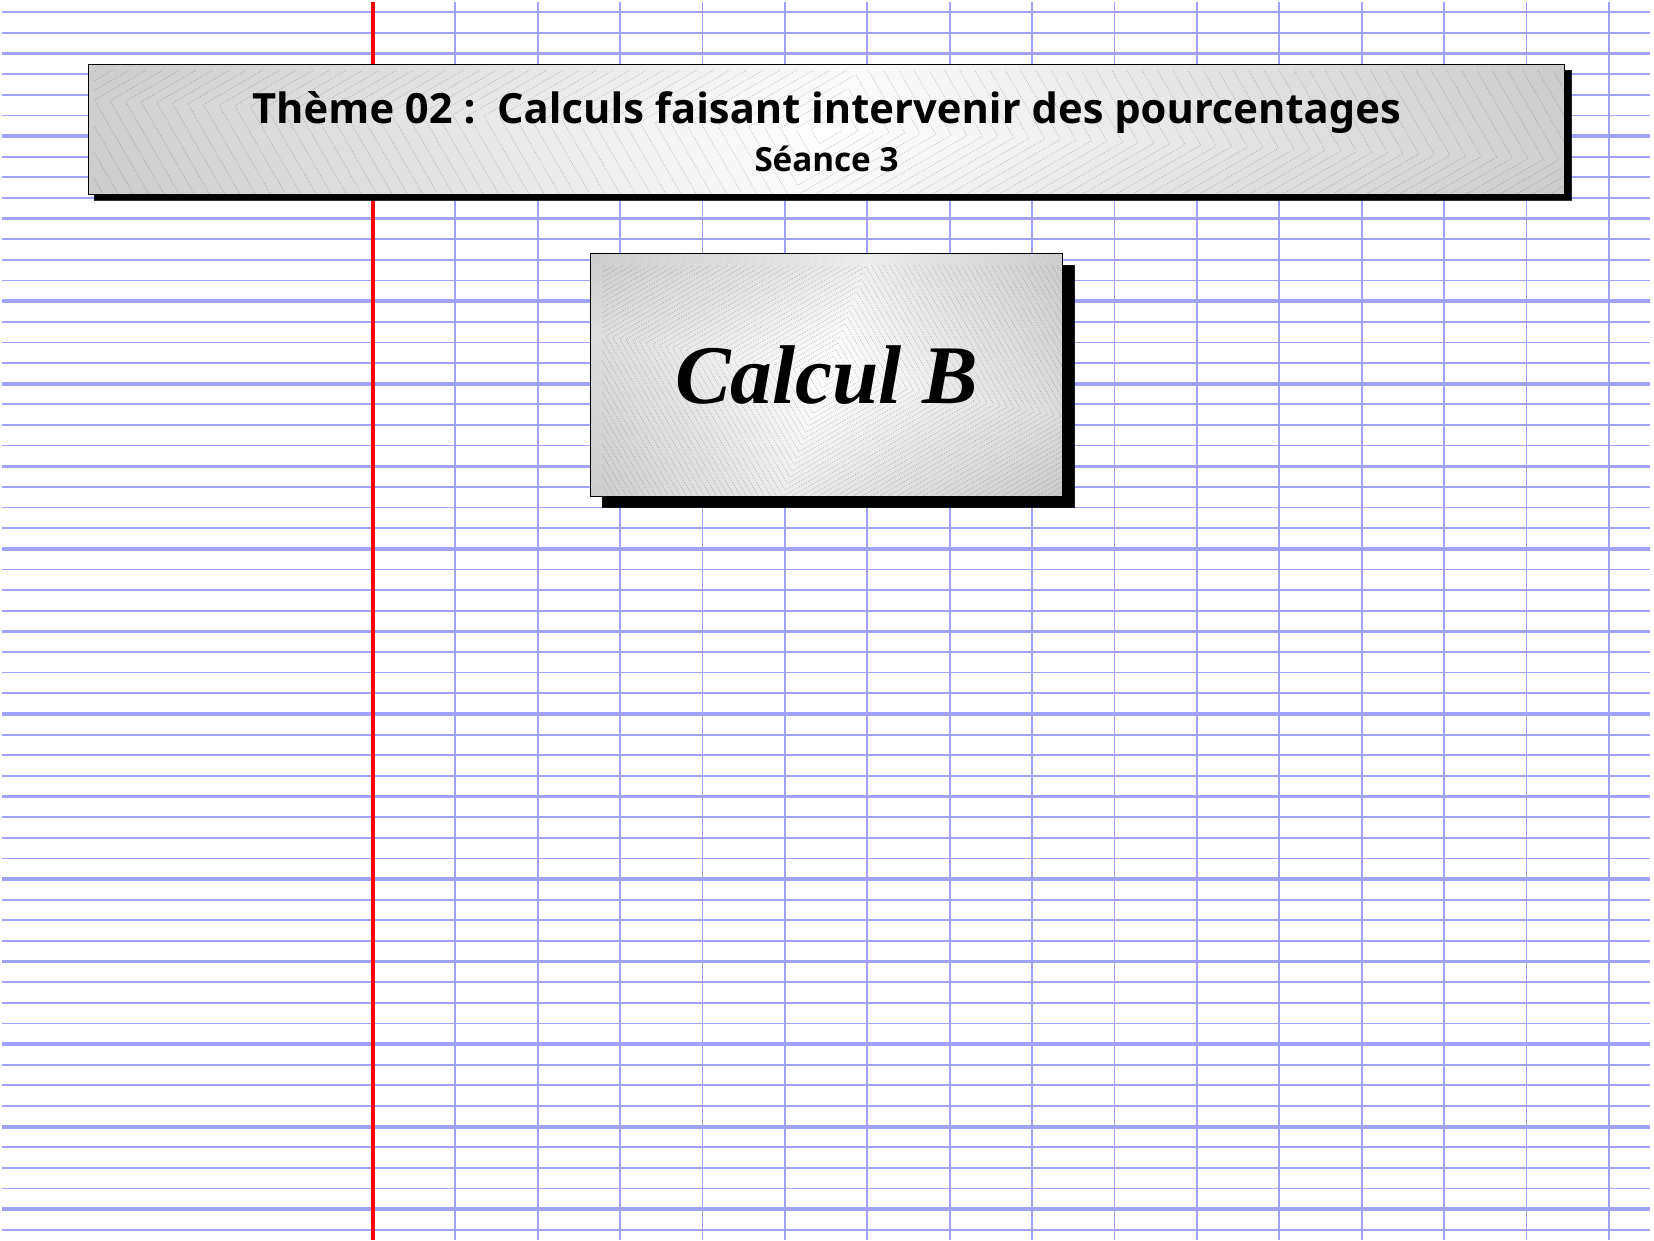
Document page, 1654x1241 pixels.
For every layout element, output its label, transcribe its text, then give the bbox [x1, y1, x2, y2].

picture [0, 0, 1654, 1241]
text_box Calcul B [590, 253, 1063, 497]
text_box Thème 02 : Calculs faisant intervenir des pourcentages Séance 3 [88, 64, 1565, 195]
